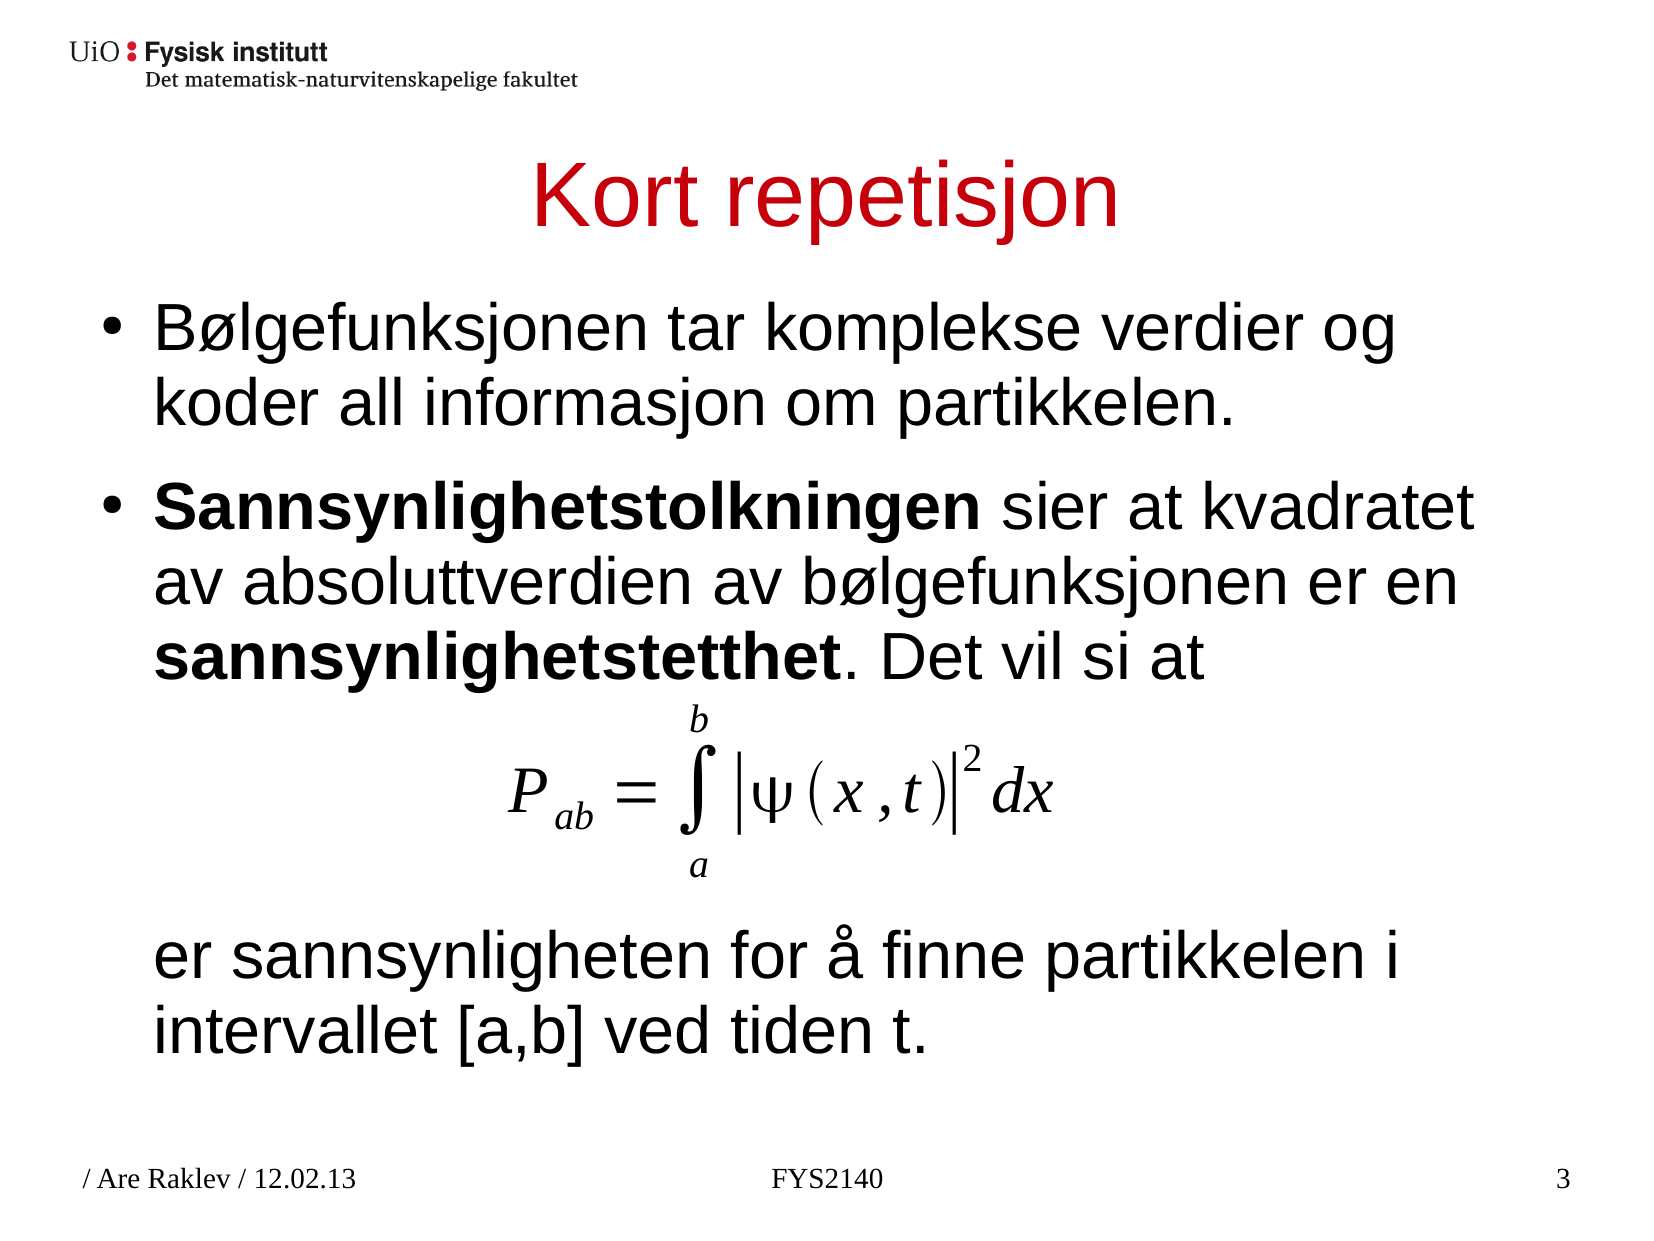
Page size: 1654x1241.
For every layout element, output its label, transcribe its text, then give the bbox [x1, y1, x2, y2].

title Kort repetisjon [82, 90, 1571, 298]
chart [498, 697, 1060, 886]
picture [68, 37, 581, 93]
list Bølgefunksjonen tar komplekse verdier og koder all informasjon om partikkelen. Sannsynlighetstolkningen sier at kvadratet av absoluttverdien av bølgefunksjonen er en sannsynlighetstetthet. Det vil si at er sannsynligheten for å finne partikkelen i intervallet [a,b] ved tiden t. [82, 290, 1501, 1126]
